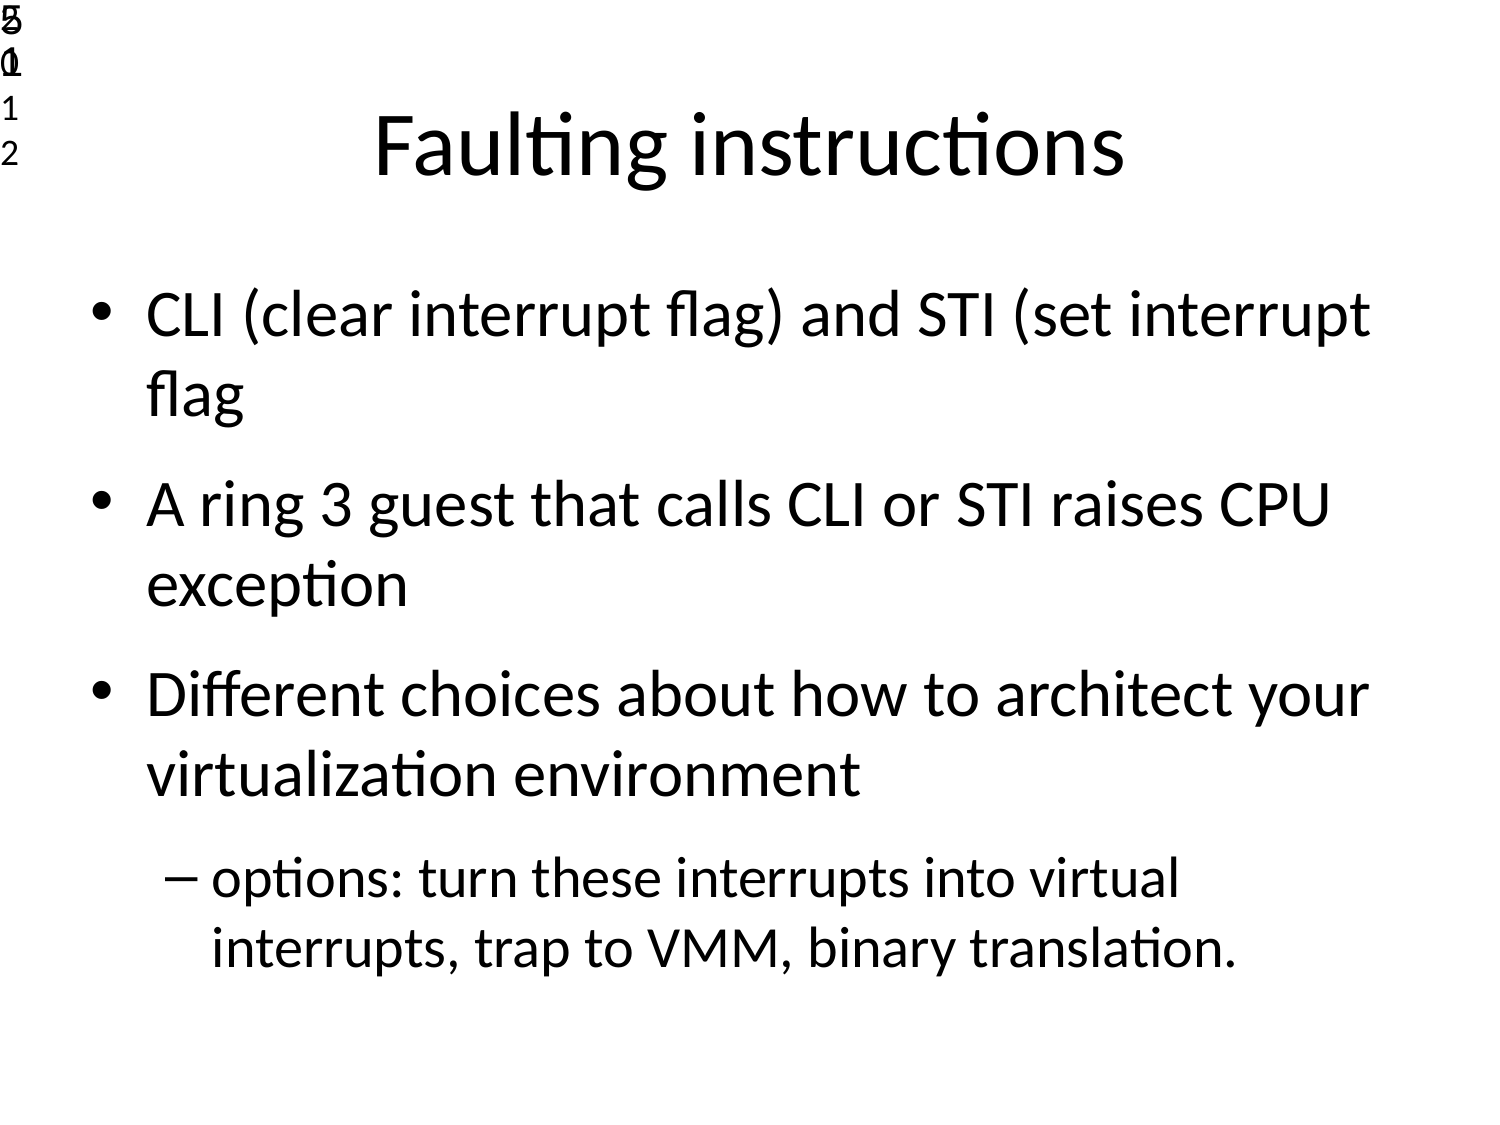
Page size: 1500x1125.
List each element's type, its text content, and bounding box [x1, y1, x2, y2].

list CLI (clear interrupt flag) and STI (set interrupt flag A ring 3 guest that calls CLI or STI raises CPU exception Different choices about how to architect your virtualization environment options: turn these interrupts into virtual interrupts, trap to VMM, binary translation. [75, 262, 1425, 1005]
title Faulting instructions [75, 45, 1425, 233]
